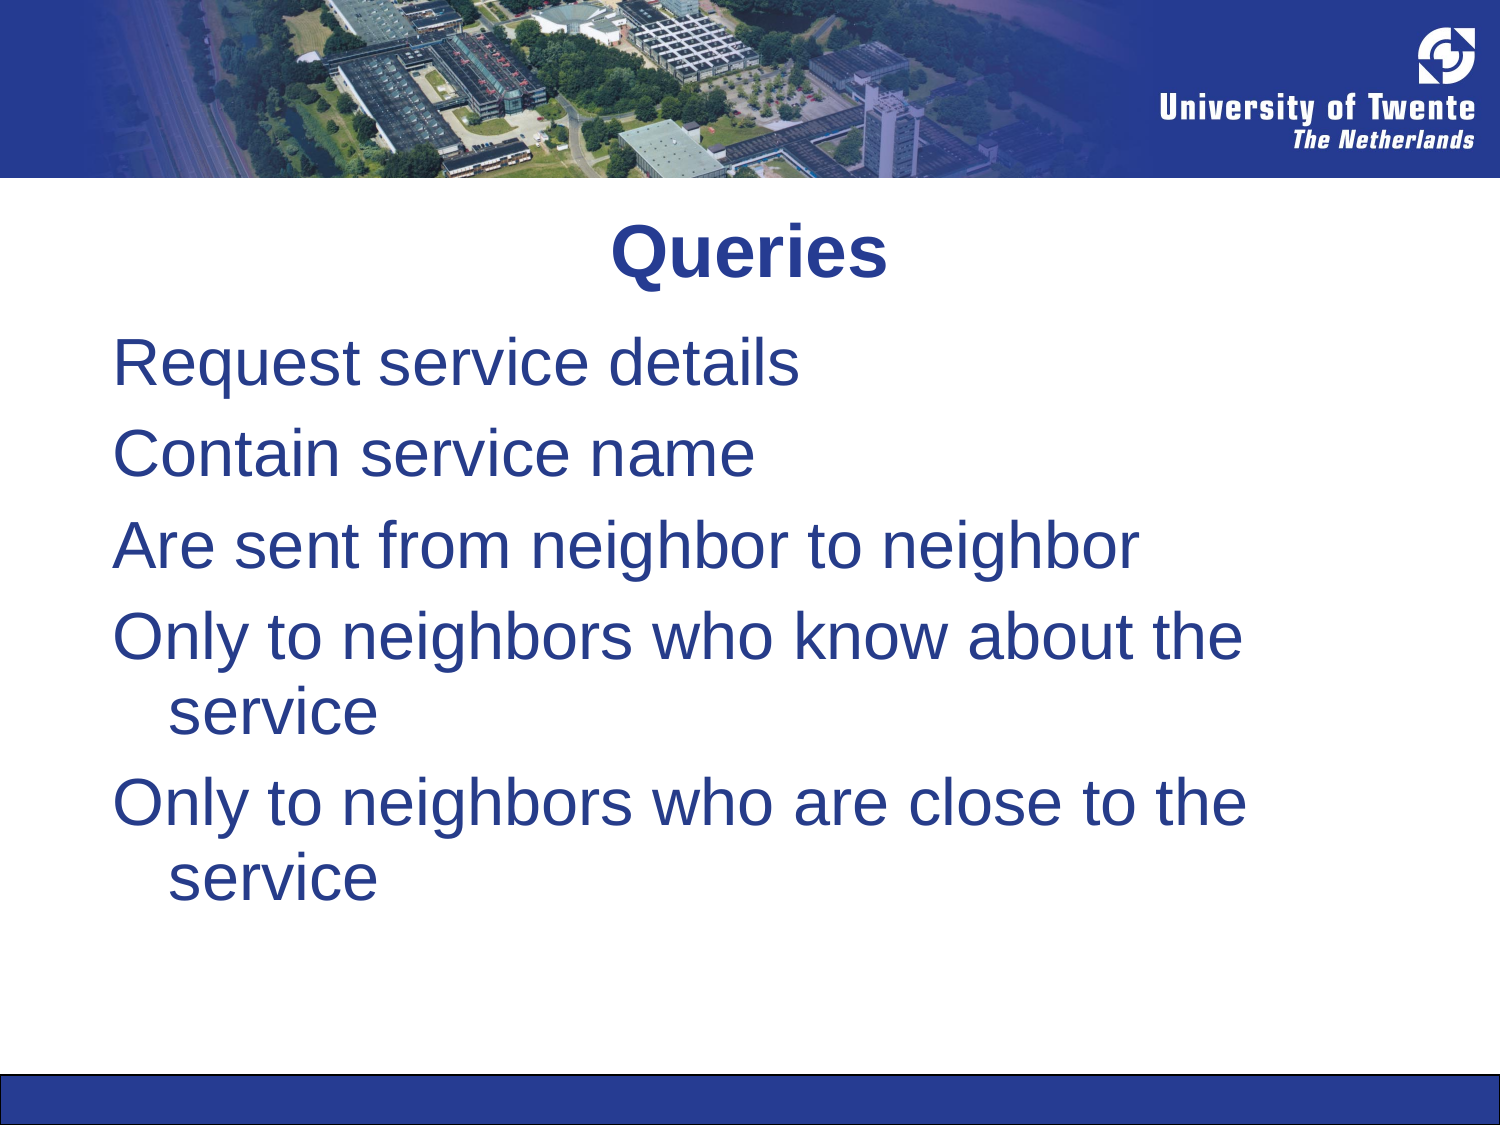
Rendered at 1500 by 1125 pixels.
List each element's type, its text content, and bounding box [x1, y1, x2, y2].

list Request service details Contain service name Are sent from neighbor to neighbor Only to neighbors who know about the service Only to neighbors who are close to the service [112, 324, 1388, 1001]
title Queries [112, 194, 1388, 308]
picture [0, 0, 1500, 178]
